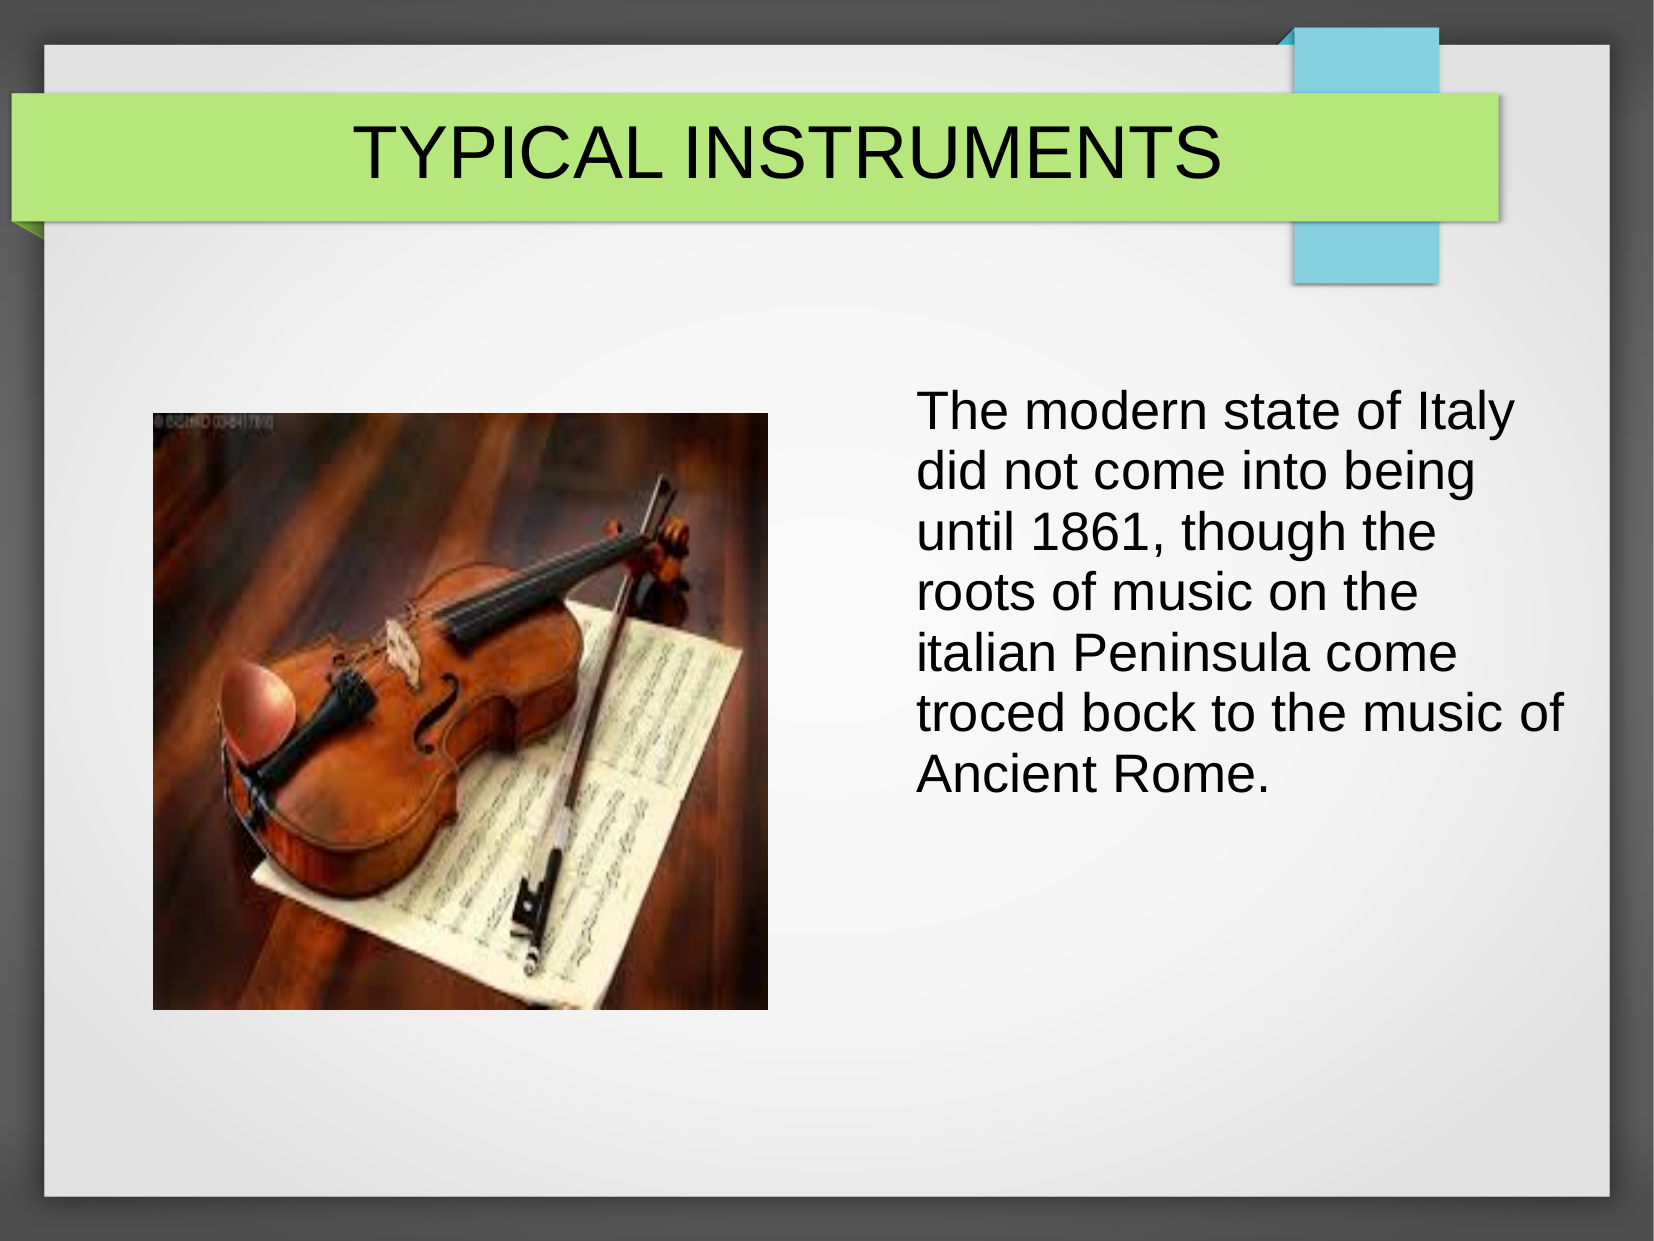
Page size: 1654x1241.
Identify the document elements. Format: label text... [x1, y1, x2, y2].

picture [0, 0, 1654, 1241]
title TYPICAL INSTRUMENTS [82, 0, 1571, 395]
list [845, 290, 1572, 1010]
